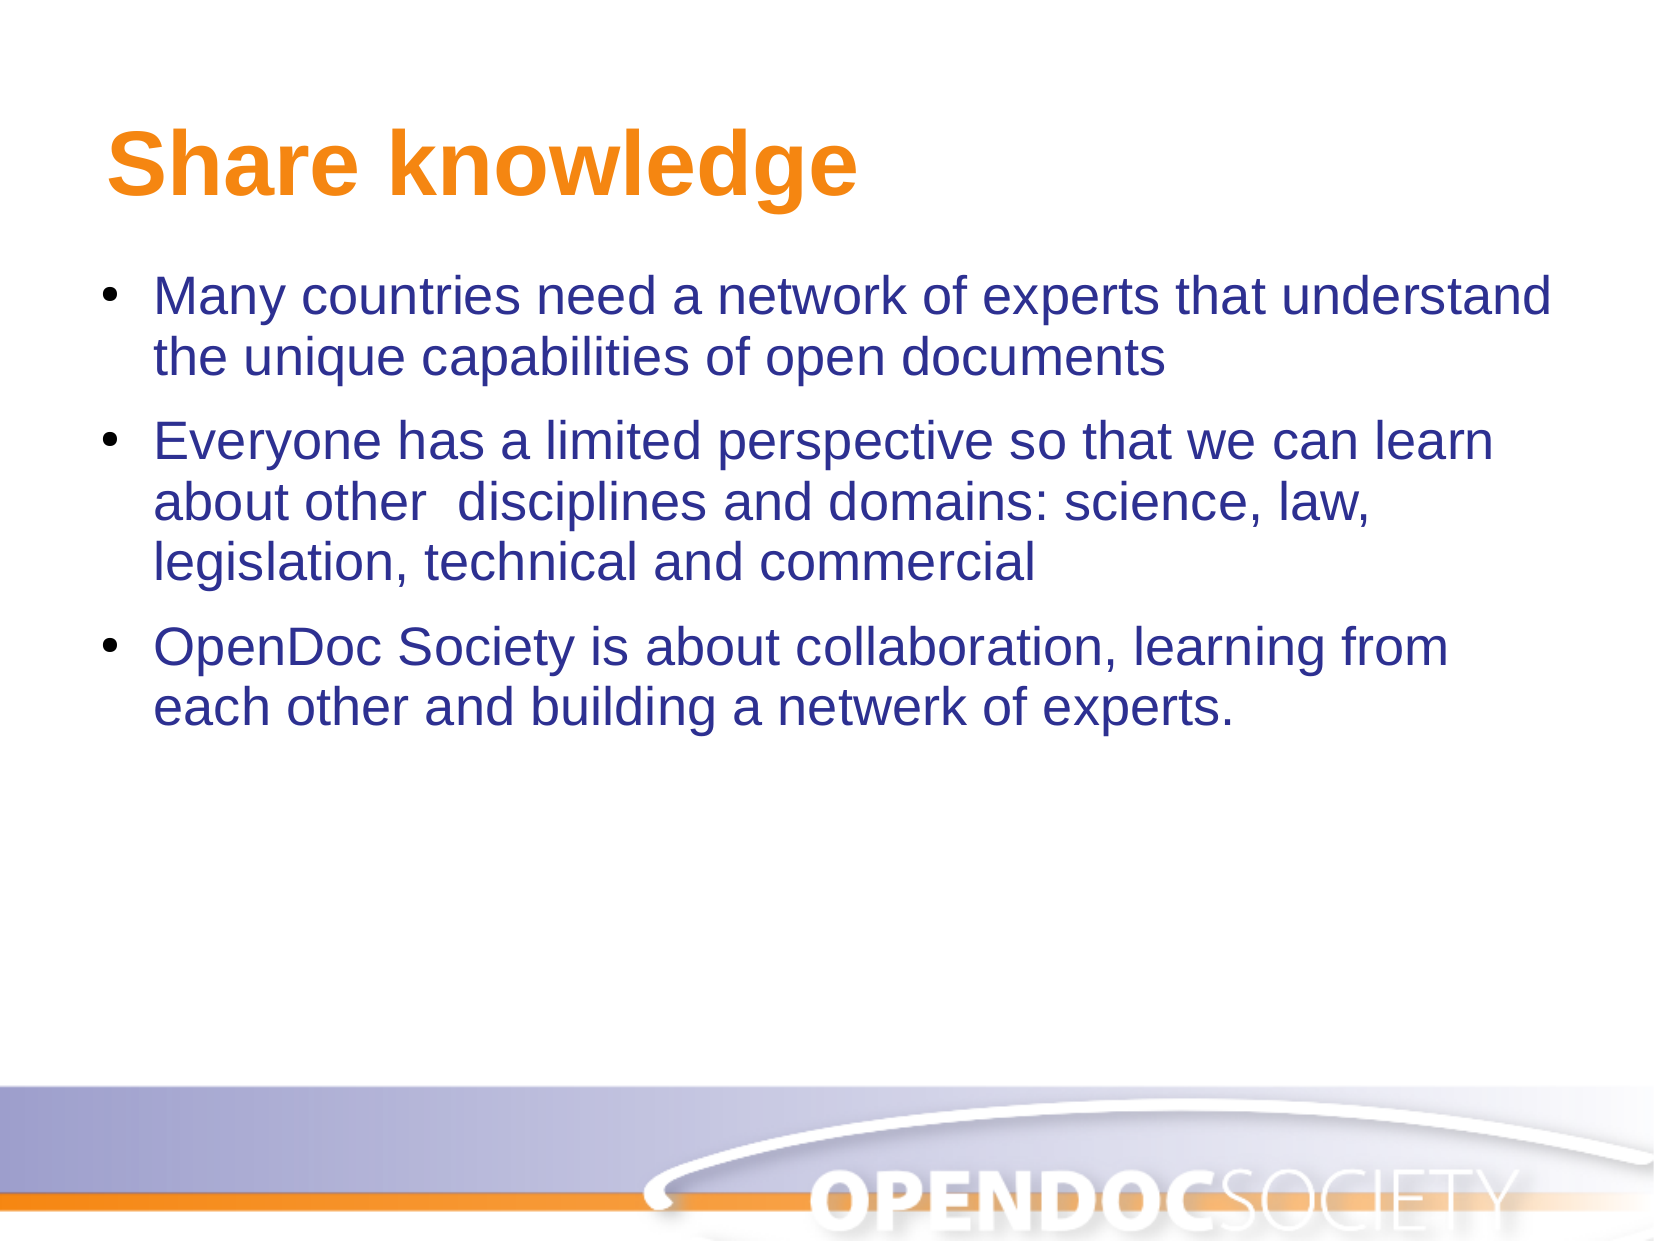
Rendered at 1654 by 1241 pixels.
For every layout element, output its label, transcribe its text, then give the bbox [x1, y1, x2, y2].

list Many countries need a network of experts that understand the unique capabilities of open documents Everyone has a limited perspective so that we can learn about other disciplines and domains: science, law, legislation, technical and commercial OpenDoc Society is about collaboration, learning from each other and building a netwerk of experts. [82, 265, 1571, 1034]
title Share knowledge [100, 96, 1589, 207]
picture [0, 0, 1654, 1241]
